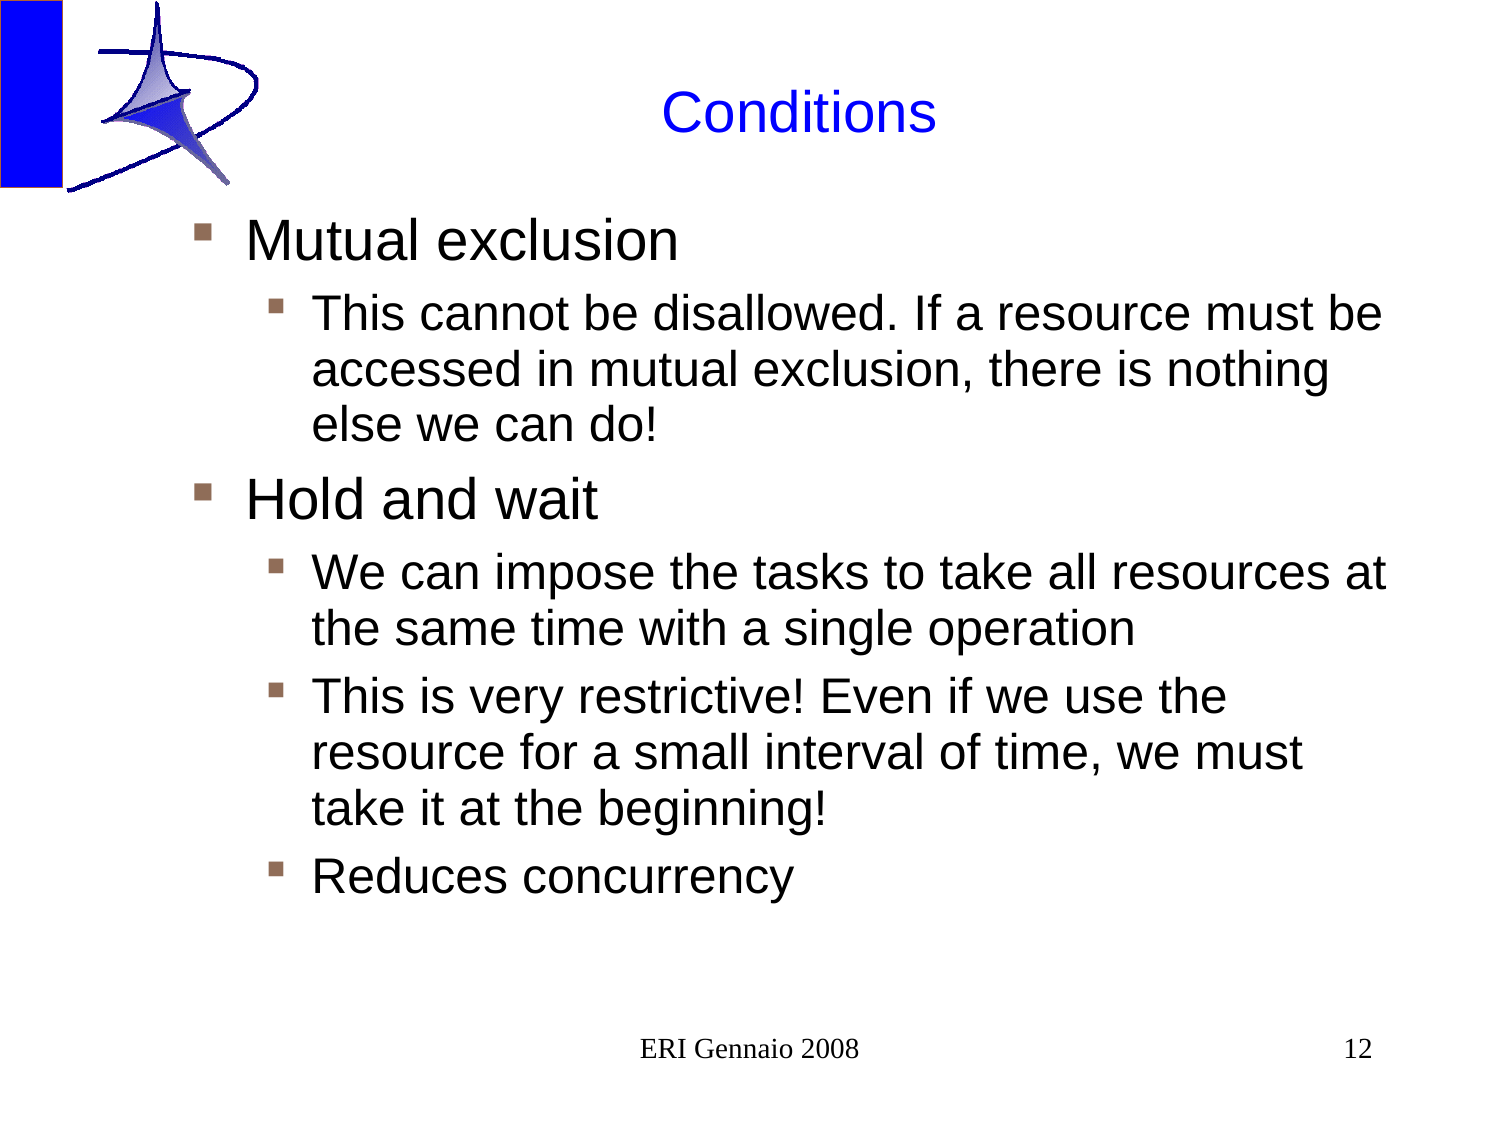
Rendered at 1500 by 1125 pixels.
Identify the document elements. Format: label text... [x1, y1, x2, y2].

list Mutual exclusion This cannot be disallowed. If a resource must be accessed in mutual exclusion, there is nothing else we can do! Hold and wait We can impose the tasks to take all resources at the same time with a single operation This is very restrictive! Even if we use the resource for a small interval of time, we must take it at the beginning! Reduces concurrency [174, 199, 1425, 963]
title Conditions [174, 62, 1425, 163]
picture [62, 0, 263, 197]
